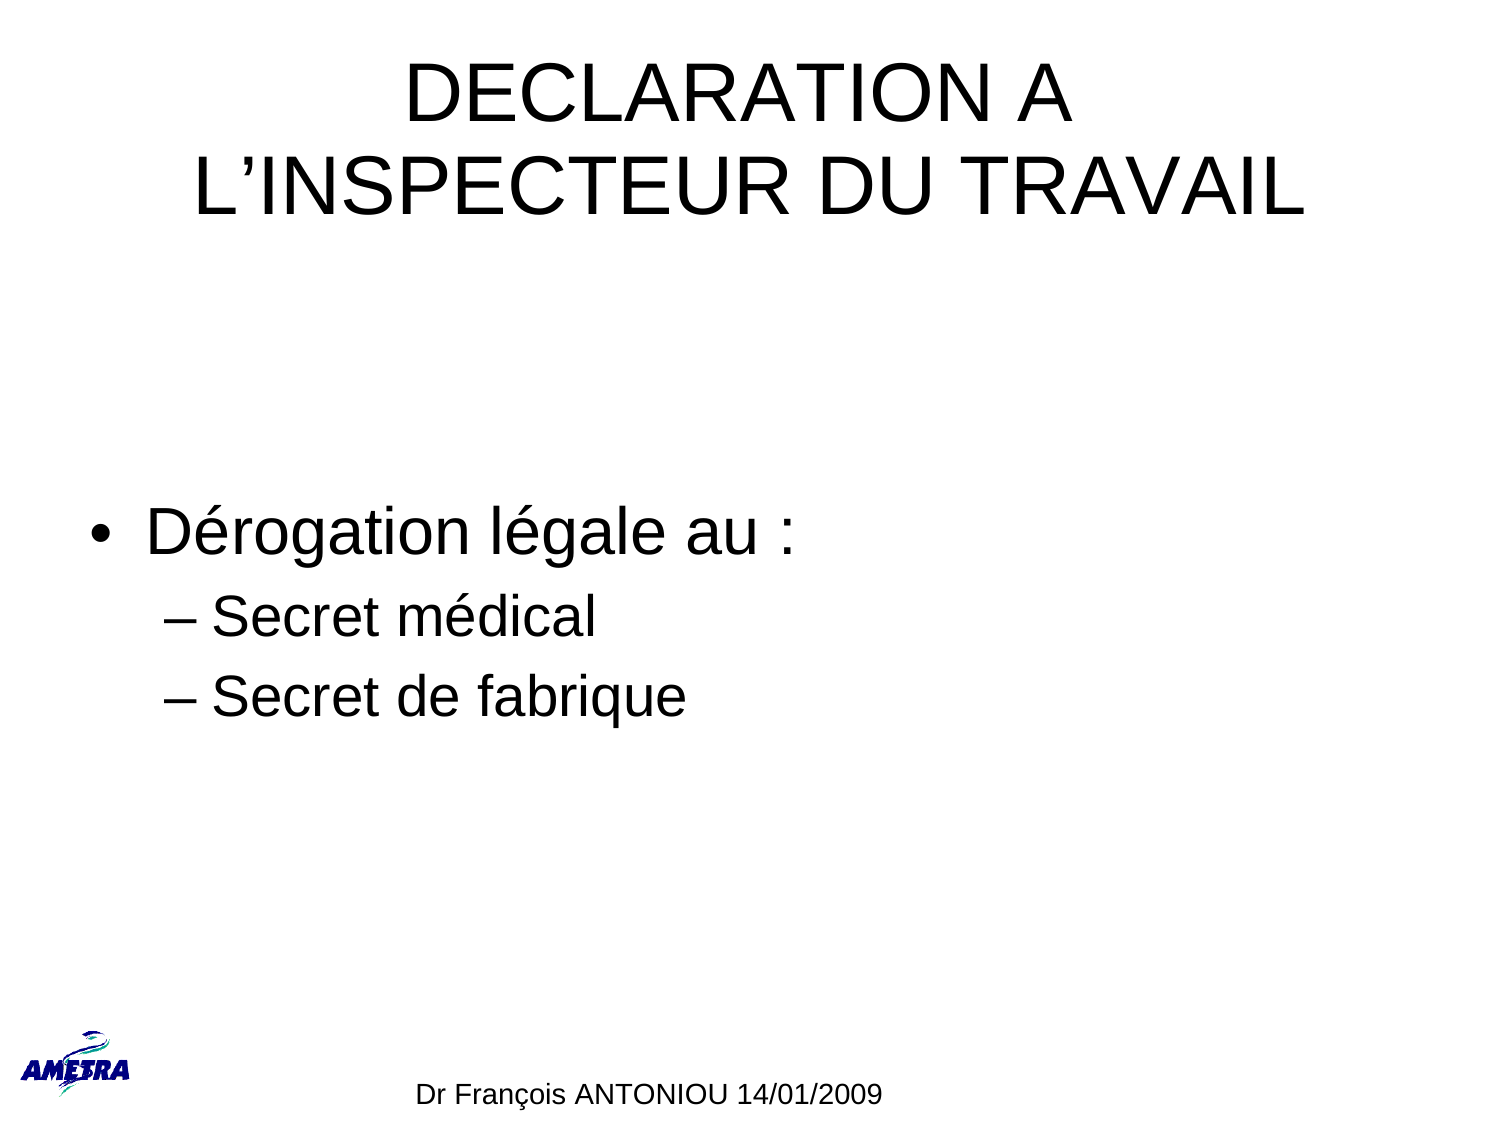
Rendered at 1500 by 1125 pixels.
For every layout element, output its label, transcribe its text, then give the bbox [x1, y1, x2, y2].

picture [0, 1007, 154, 1125]
title DECLARATION A L’INSPECTEUR DU TRAVAIL [75, 31, 1426, 247]
list Dérogation légale au : Secret médical Secret de fabrique [74, 486, 1412, 847]
